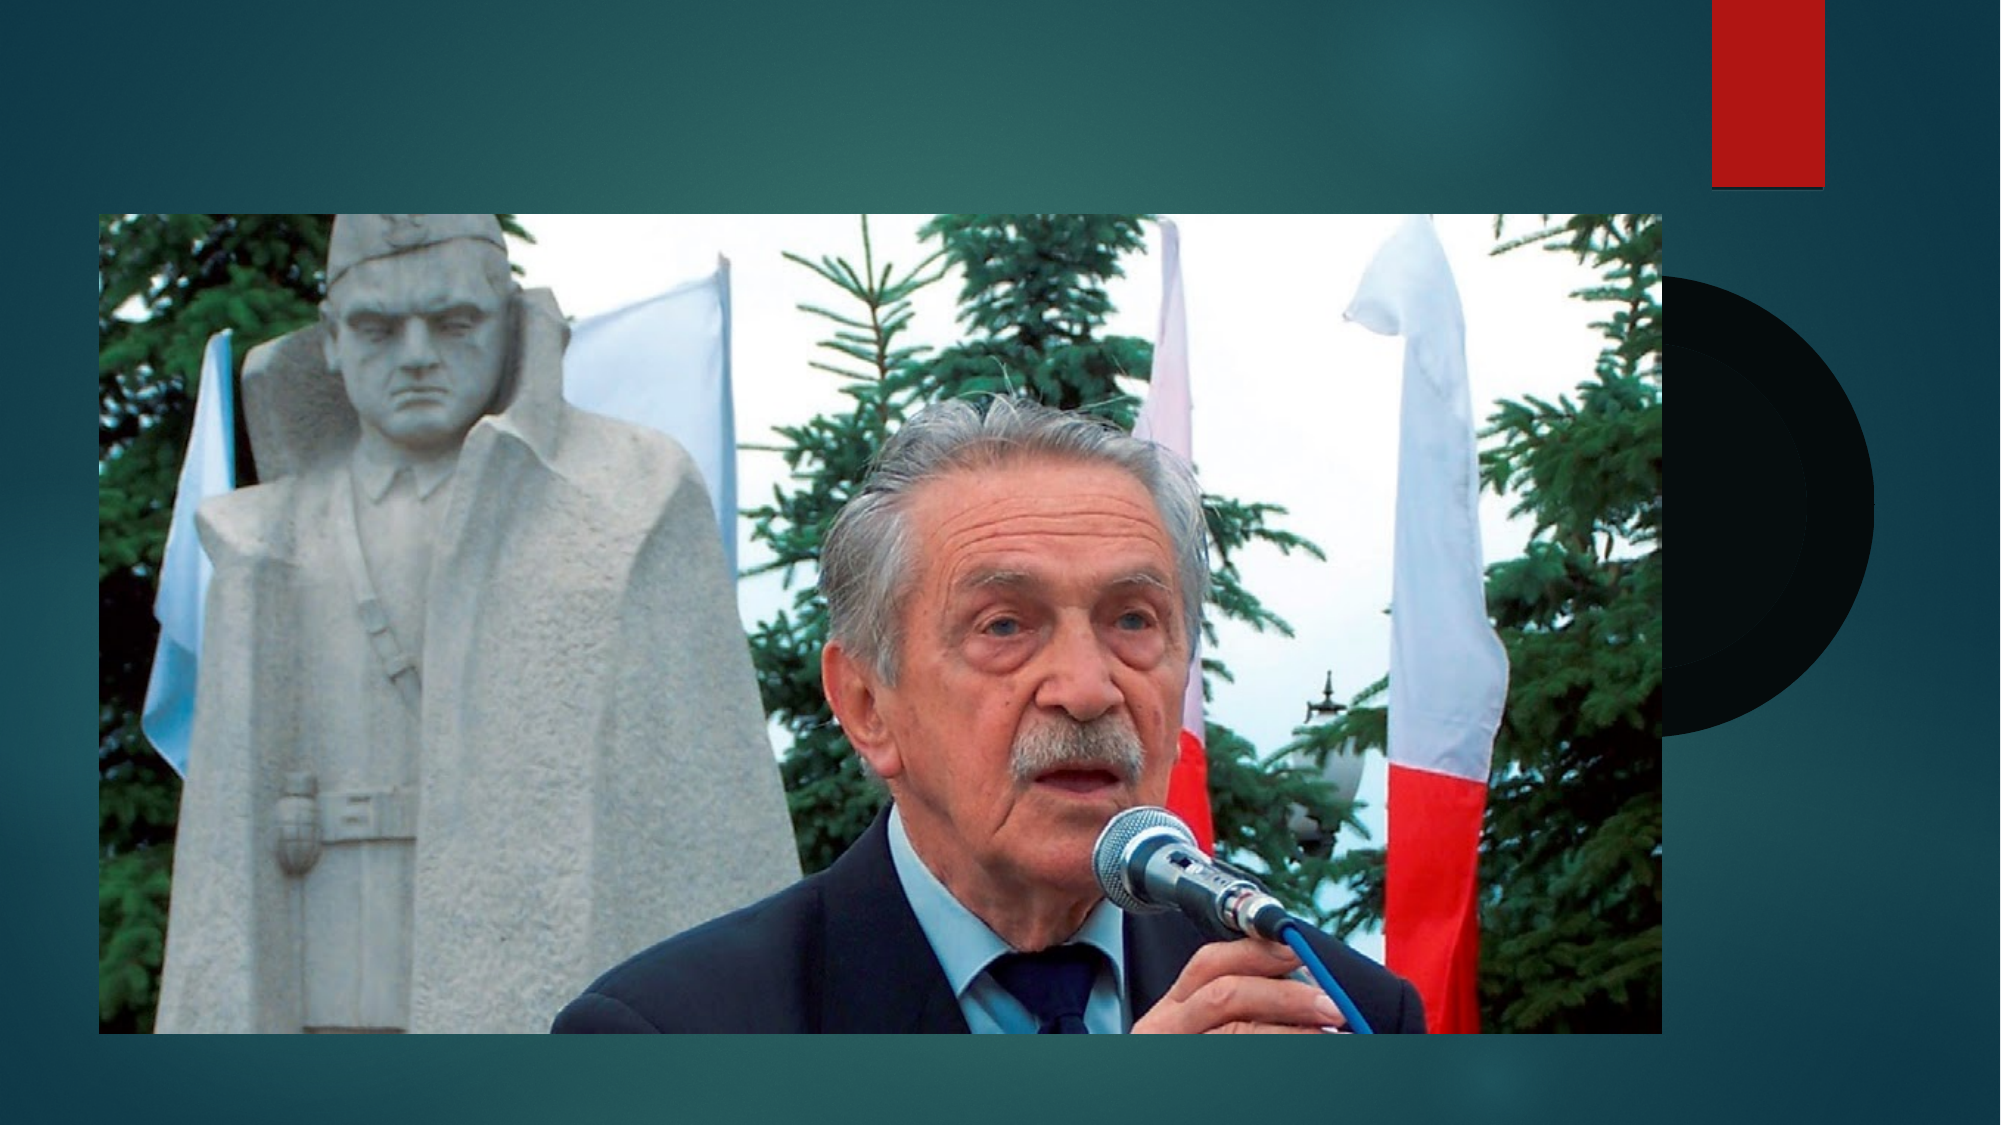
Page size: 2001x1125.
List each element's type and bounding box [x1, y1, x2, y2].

picture [99, 214, 1662, 1034]
